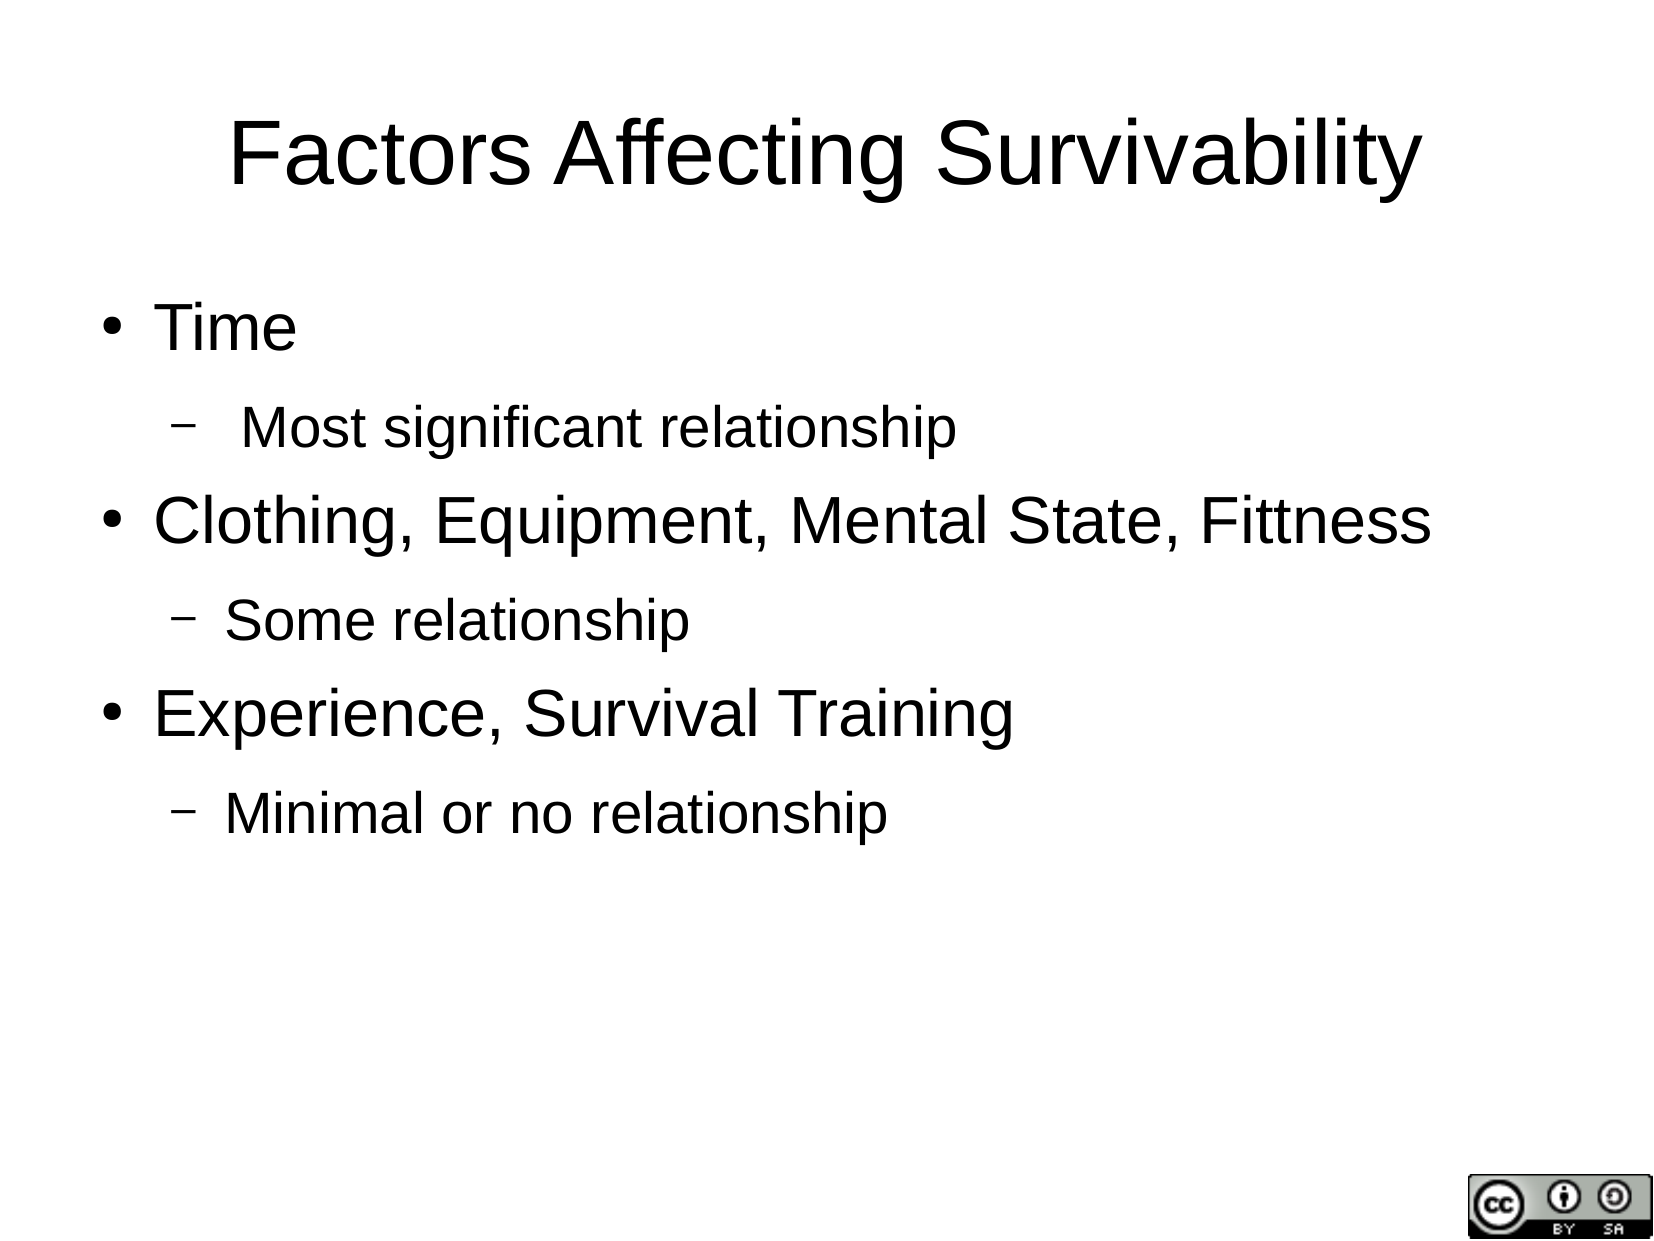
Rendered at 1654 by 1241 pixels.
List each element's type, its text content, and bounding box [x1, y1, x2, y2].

picture [1468, 1174, 1653, 1239]
title Factors Affecting Survivability [82, 49, 1571, 257]
list Time Most significant relationship Clothing, Equipment, Mental State, Fittness Some relationship Experience, Survival Training Minimal or no relationship [82, 290, 1571, 1010]
